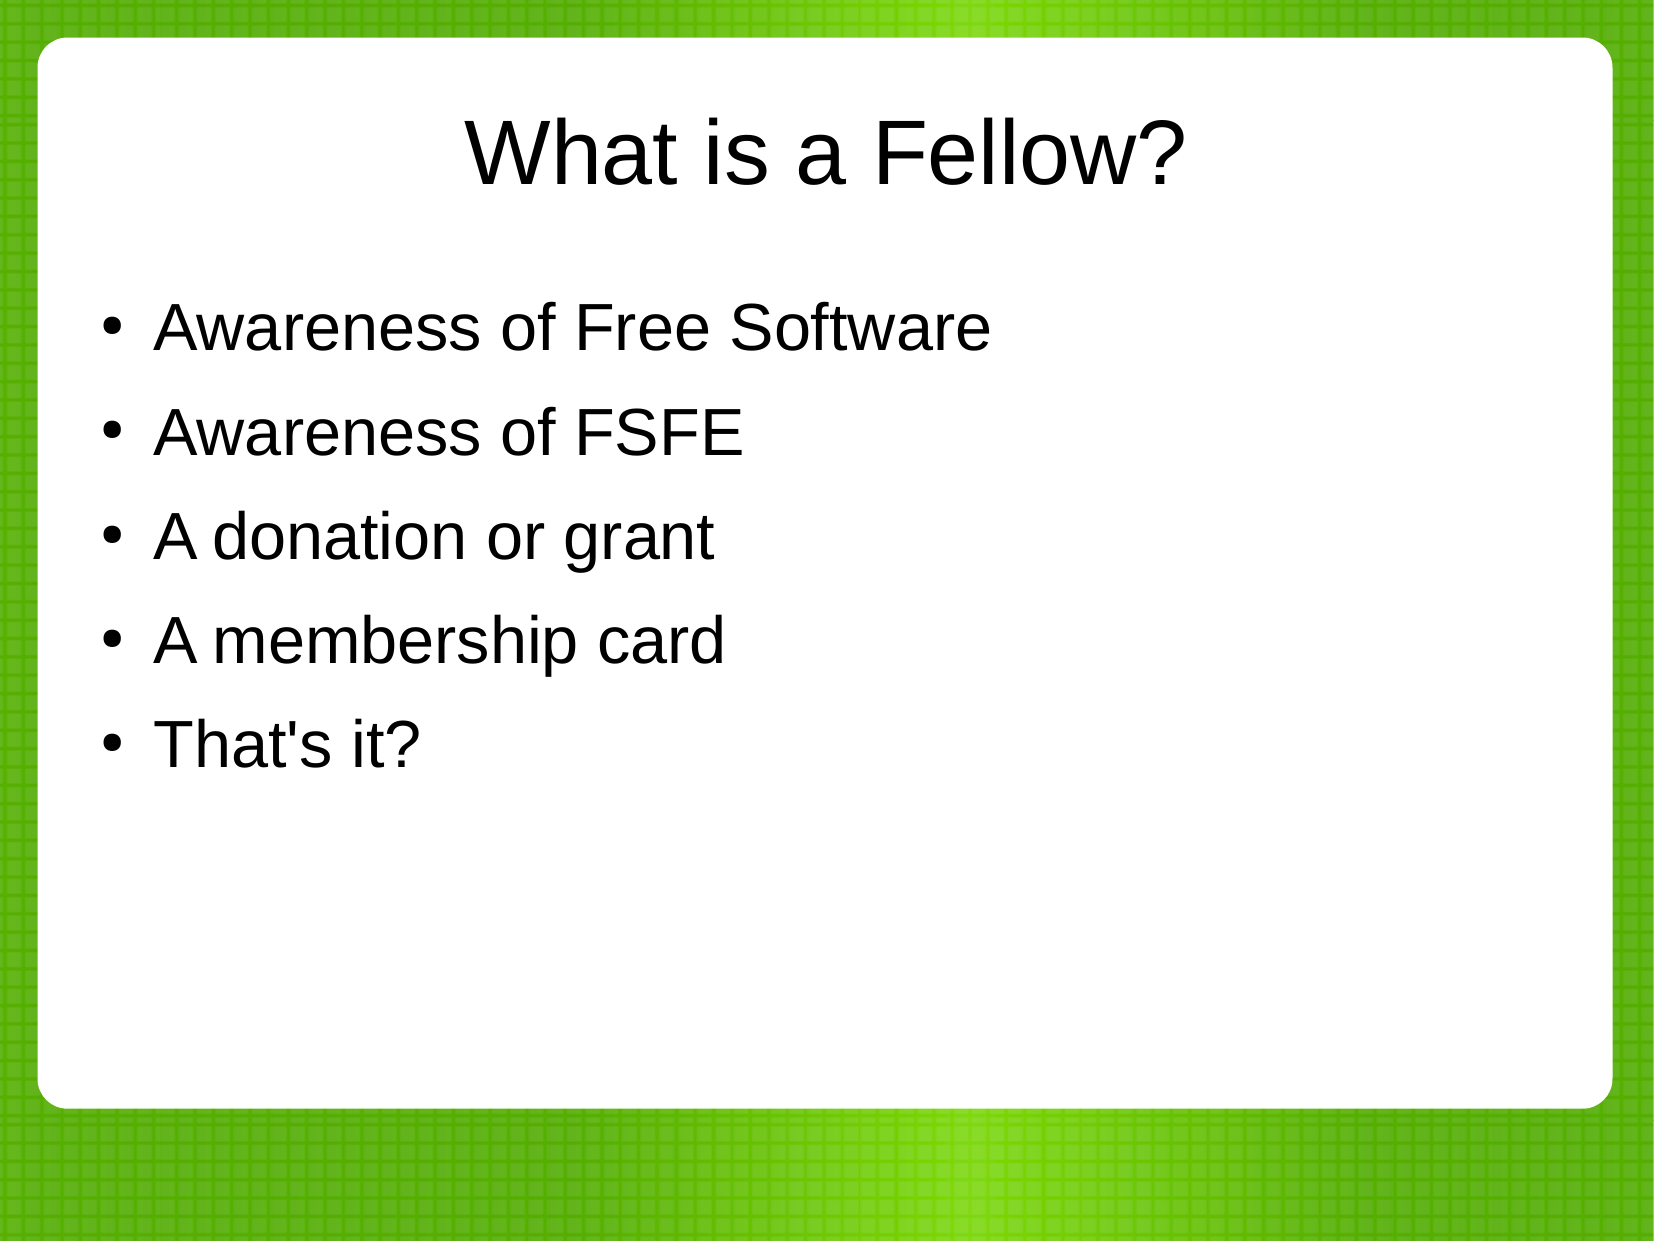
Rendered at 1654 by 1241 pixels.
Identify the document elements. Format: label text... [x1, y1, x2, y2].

picture [0, 0, 1654, 1241]
title What is a Fellow? [82, 49, 1571, 257]
list Awareness of Free Software Awareness of FSFE A donation or grant A membership card That's it? [82, 290, 1571, 1109]
